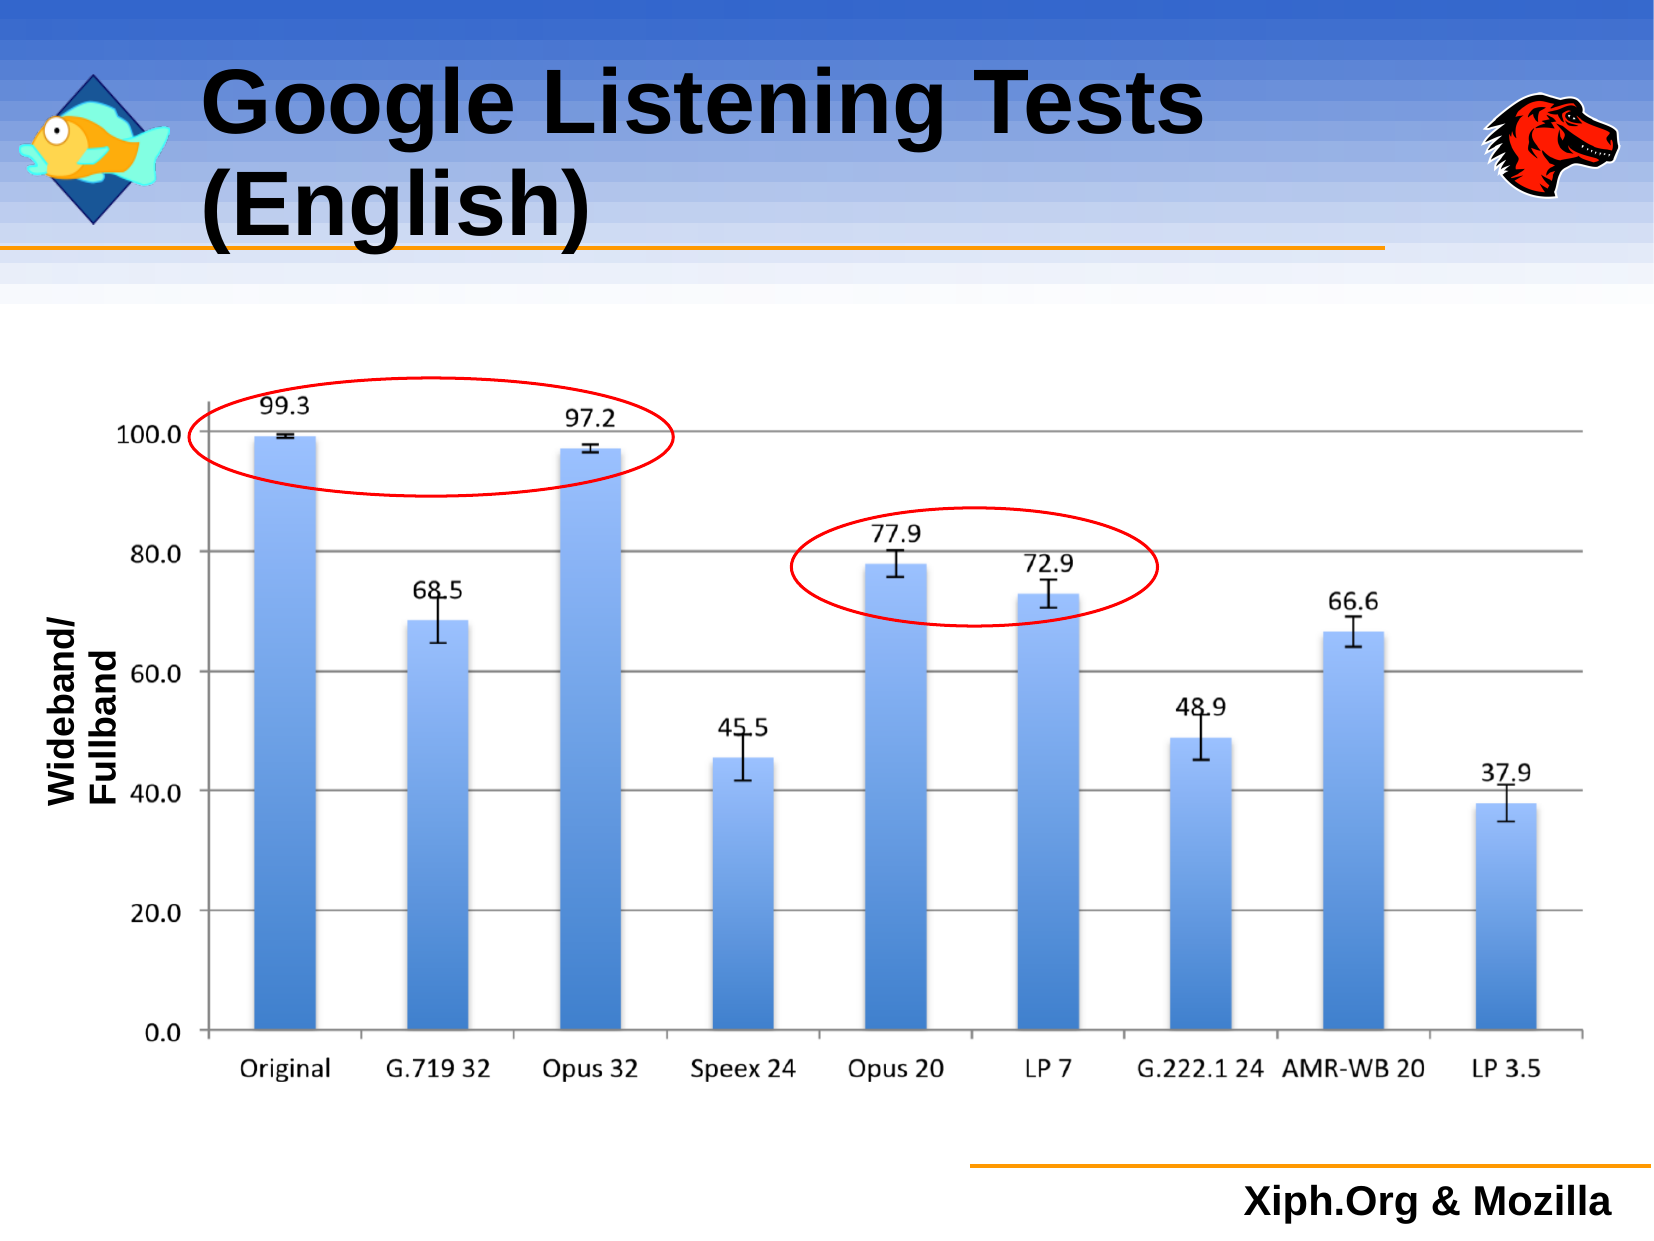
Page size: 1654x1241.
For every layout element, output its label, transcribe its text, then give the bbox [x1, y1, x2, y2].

text_box Wideband/ Fullband [32, 600, 132, 821]
picture [0, 0, 1654, 1241]
title Google Listening Tests (English) [200, 49, 1571, 257]
